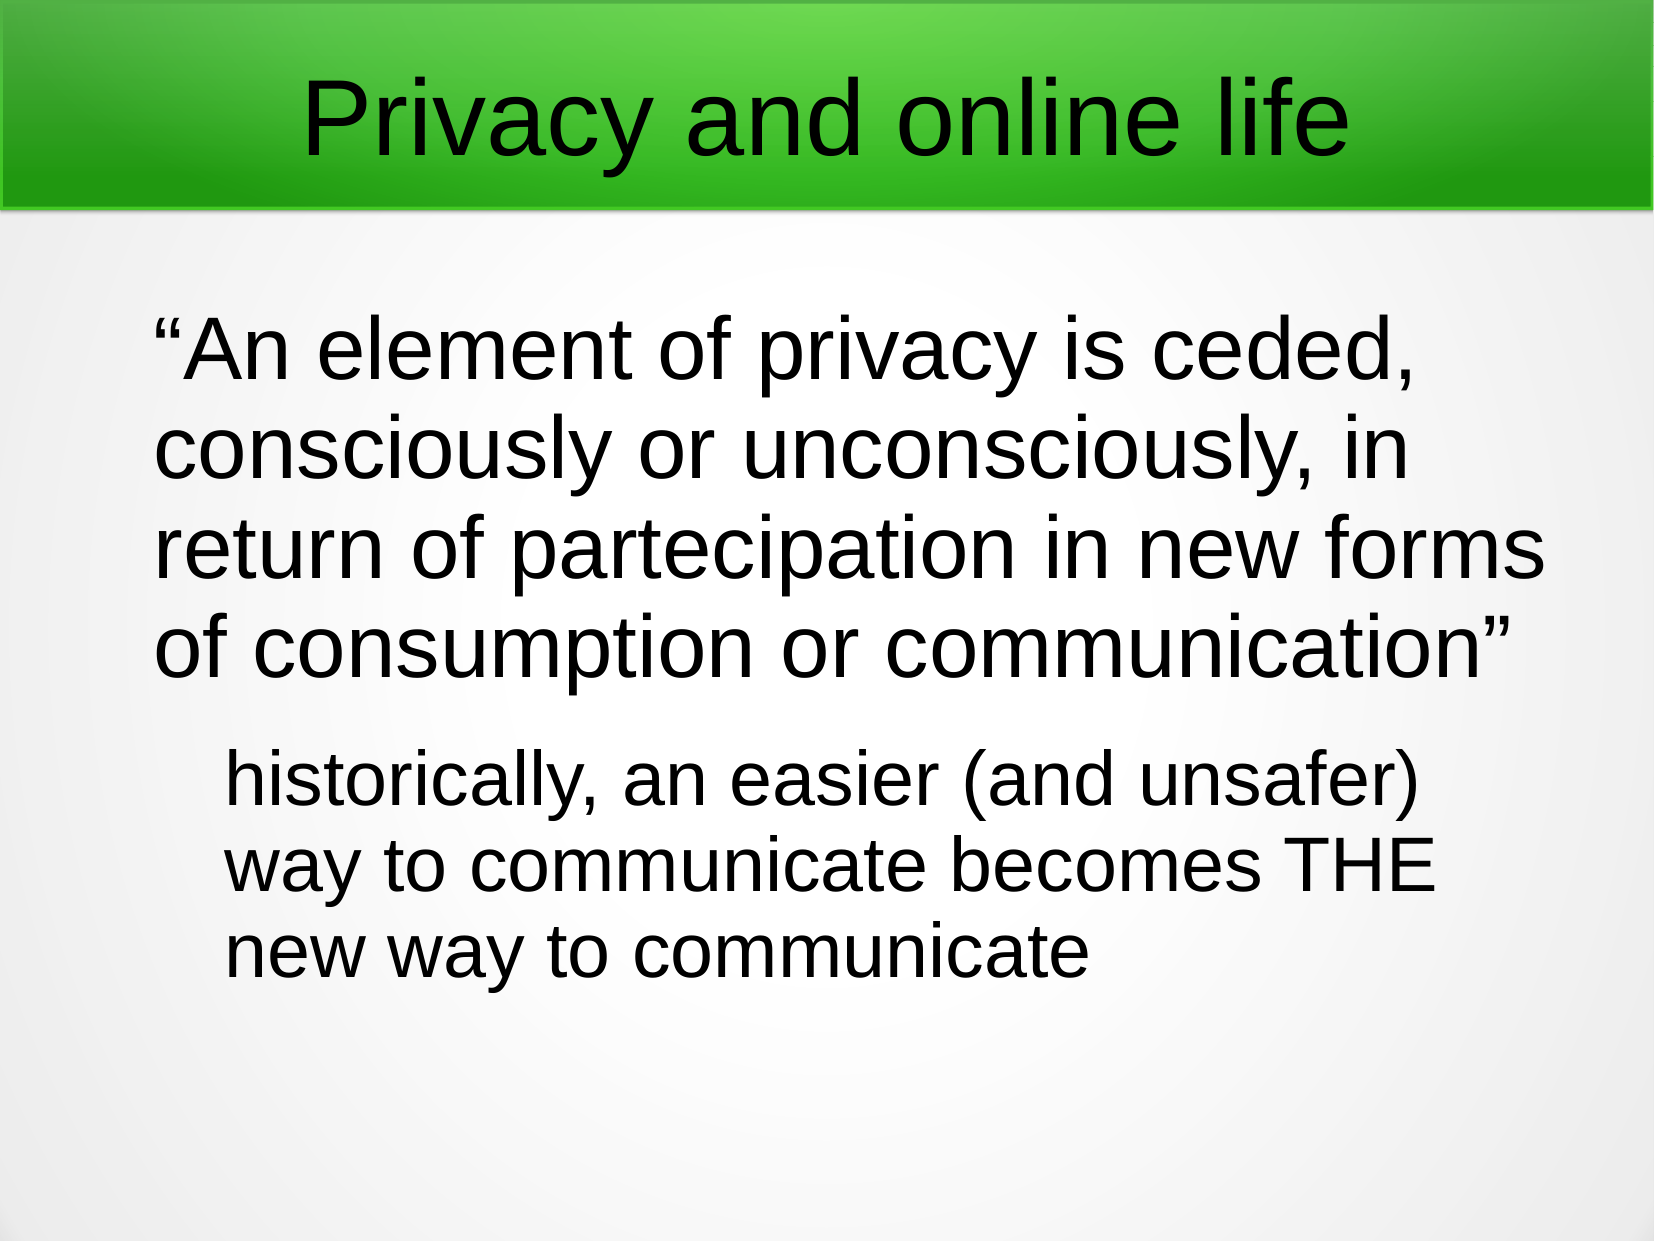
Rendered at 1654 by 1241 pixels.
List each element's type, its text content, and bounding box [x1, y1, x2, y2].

list “An element of privacy is ceded, consciously or unconsciously, in return of partecipation in new forms of consumption or communication” historically, an easier (and unsafer) way to communicate becomes THE new way to communicate [82, 299, 1571, 1126]
title Privacy and online life [82, 47, 1571, 189]
